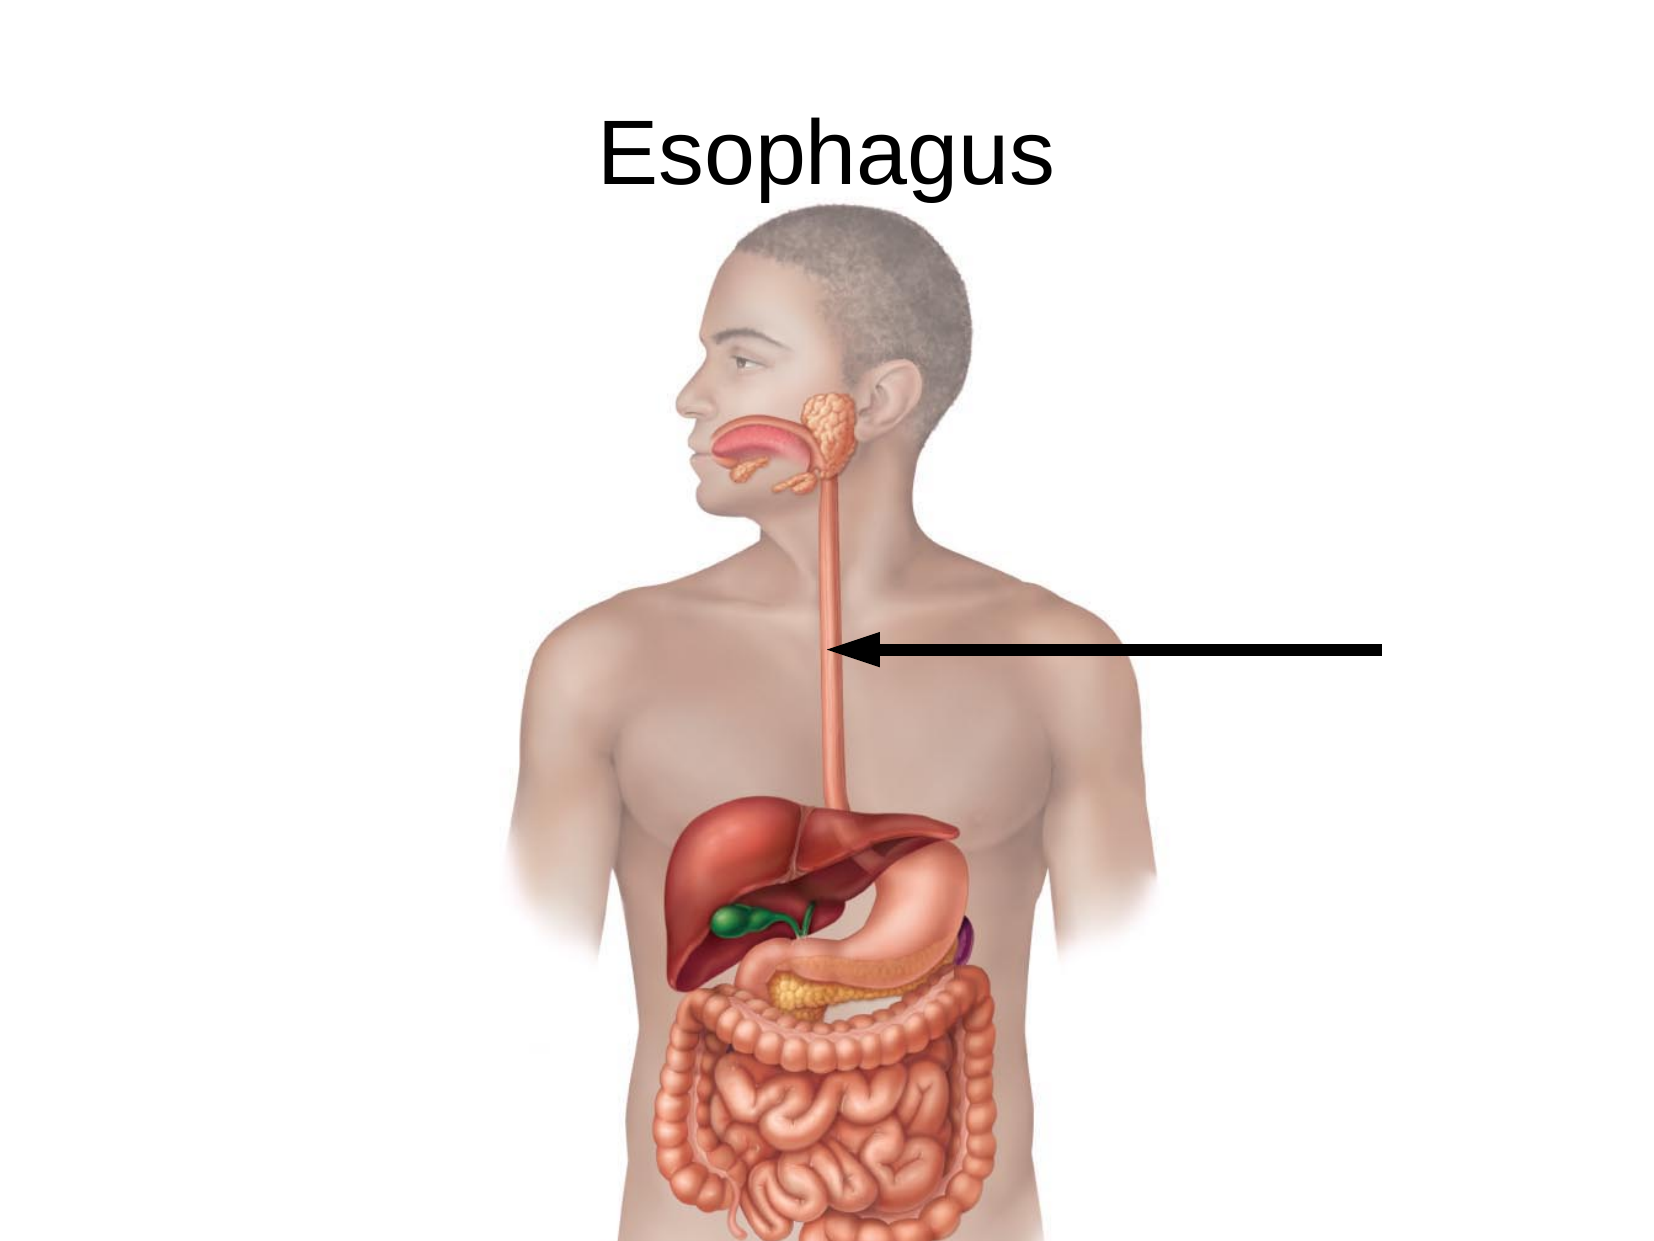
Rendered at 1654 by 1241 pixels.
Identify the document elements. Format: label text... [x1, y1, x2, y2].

title Esophagus [82, 49, 1571, 257]
picture [106, 177, 1654, 1241]
